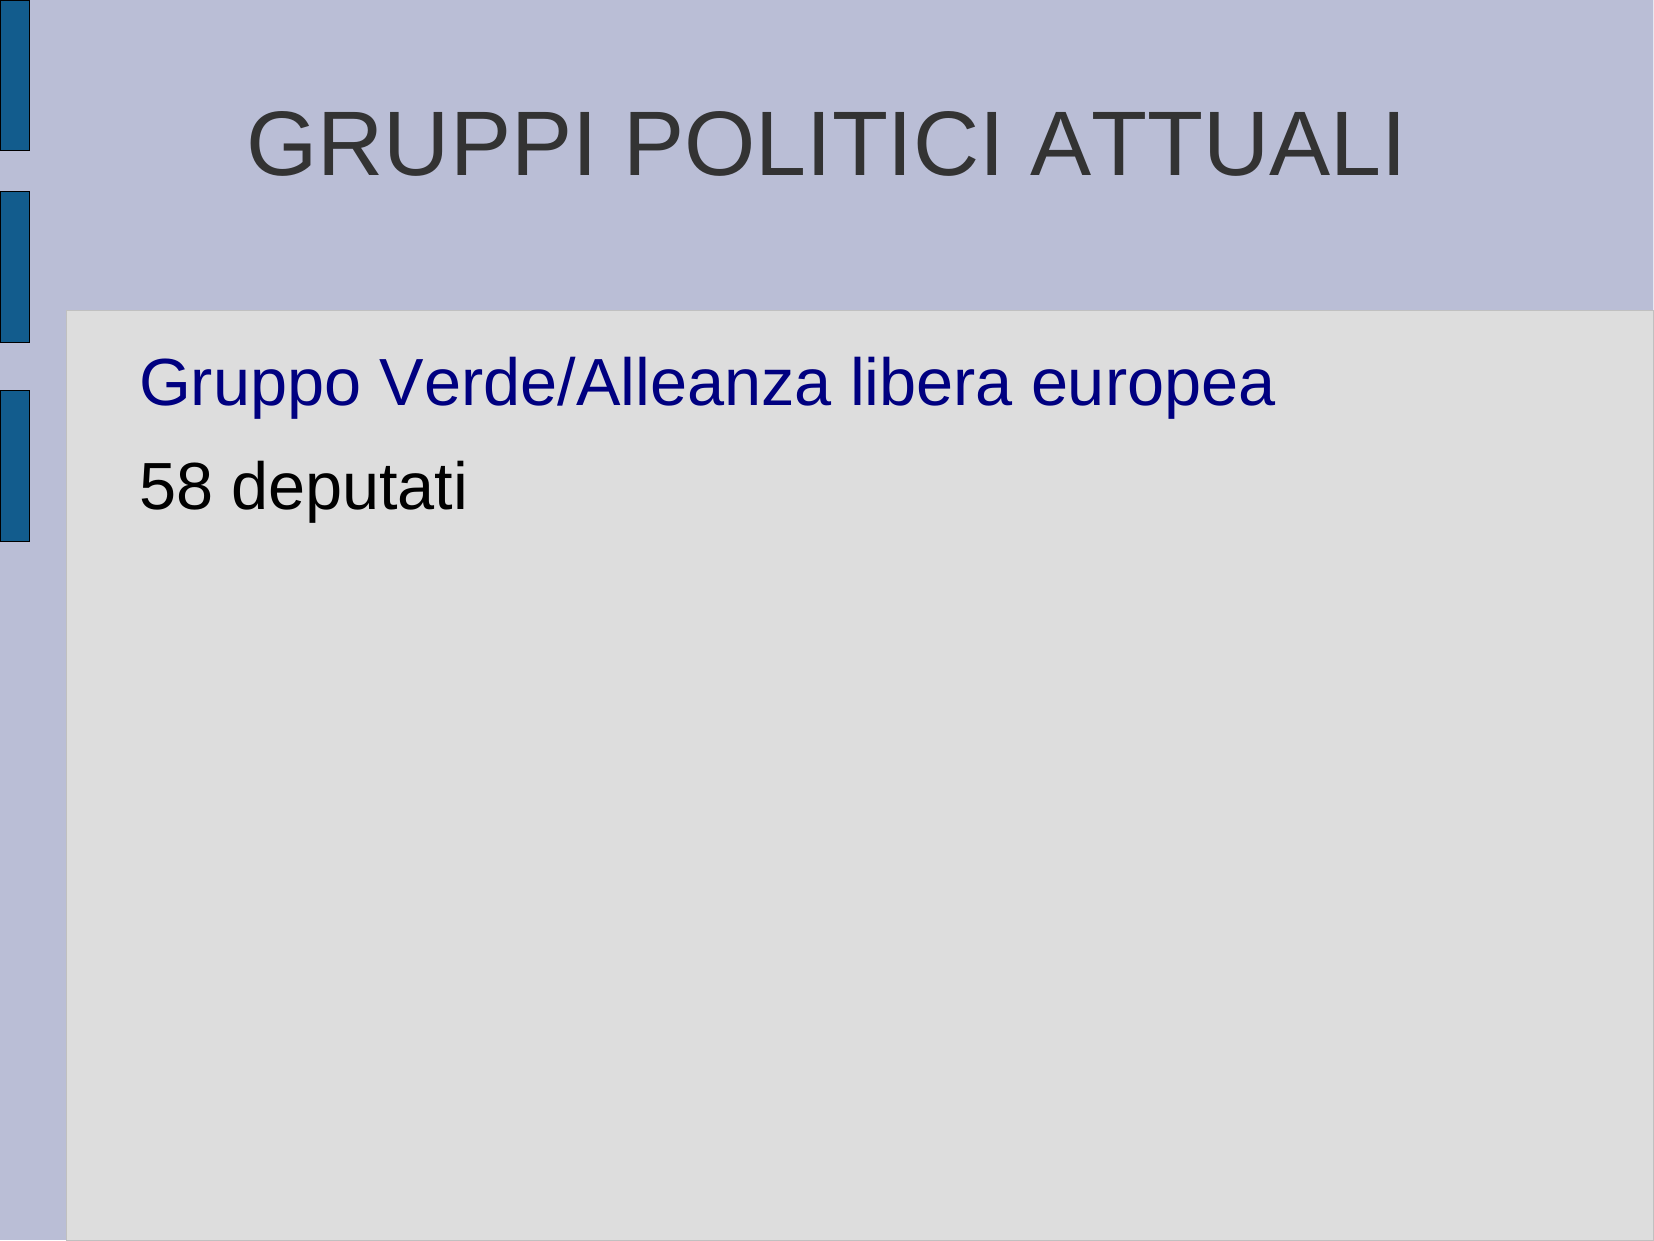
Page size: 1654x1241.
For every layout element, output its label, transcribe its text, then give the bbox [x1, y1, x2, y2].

title GRUPPI POLITICI ATTUALI [121, 91, 1534, 299]
list Gruppo Verde/Alleanza libera europea 58 deputati [121, 344, 1534, 1241]
